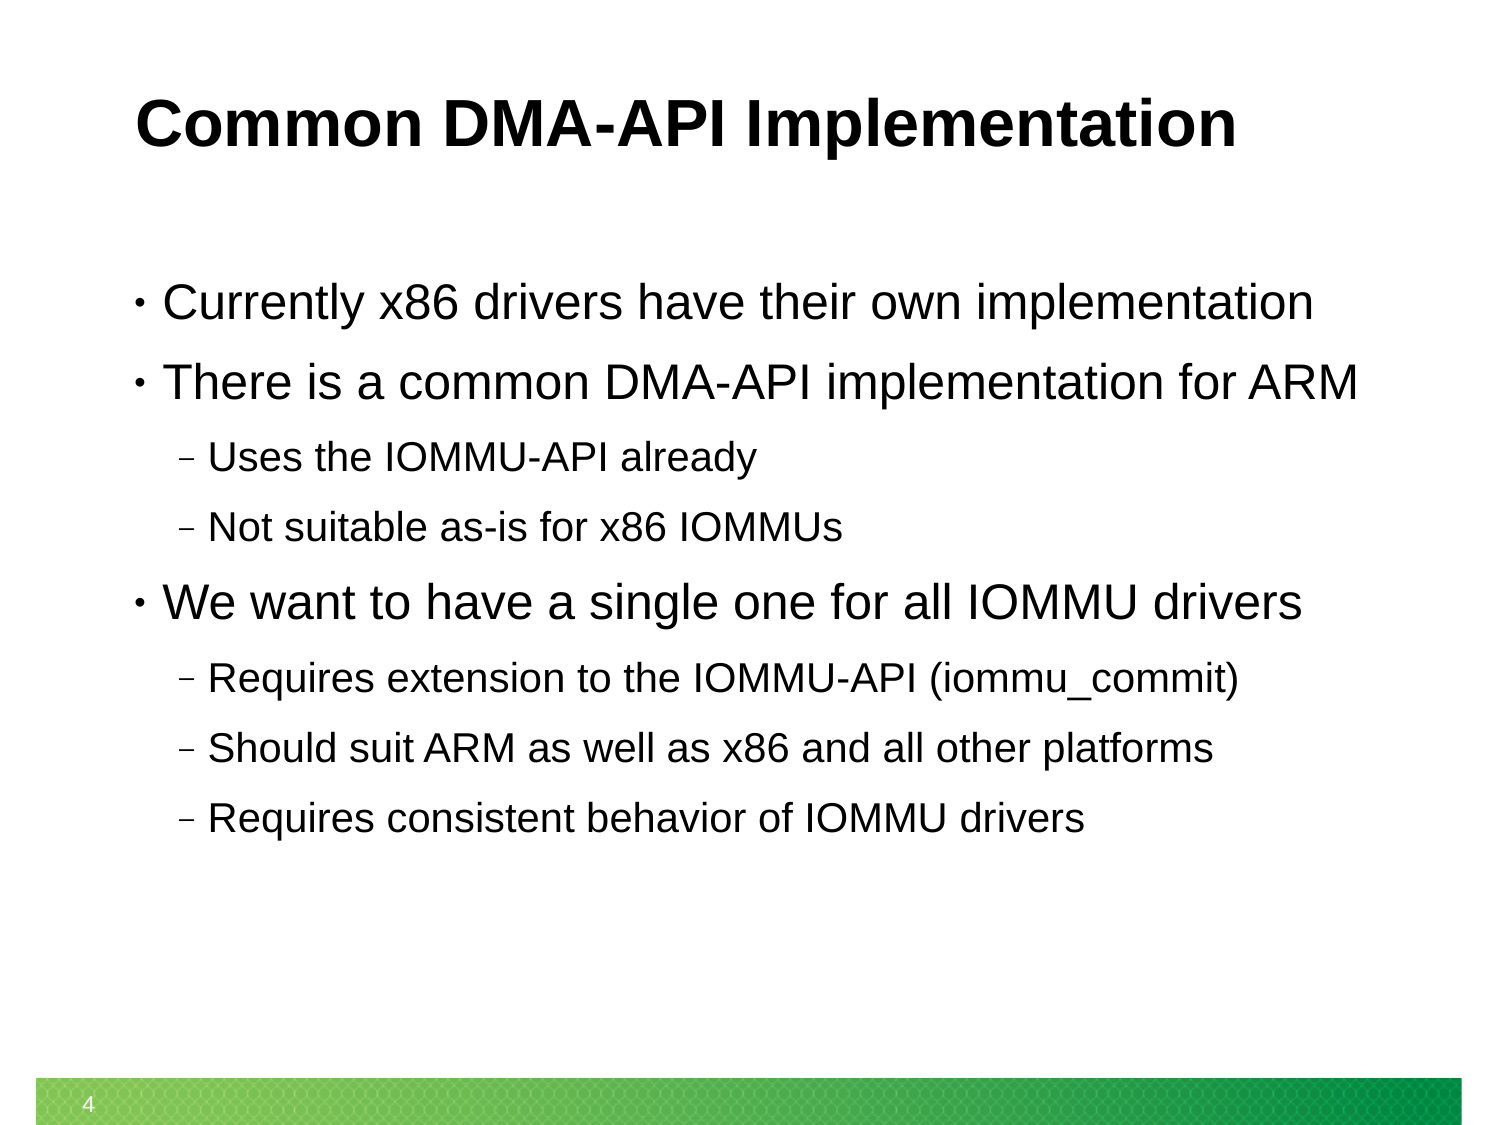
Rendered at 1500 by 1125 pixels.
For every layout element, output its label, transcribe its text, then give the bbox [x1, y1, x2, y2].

title Common DMA-API Implementation [135, 41, 1372, 204]
picture [36, 1078, 1462, 1125]
list Currently x86 drivers have their own implementation There is a common DMA-API implementation for ARM Uses the IOMMU-API already Not suitable as-is for x86 IOMMUs We want to have a single one for all IOMMU drivers Requires extension to the IOMMU-API (iommu_commit) Should suit ARM as well as x86 and all other platforms Requires consistent behavior of IOMMU drivers [128, 239, 1366, 877]
